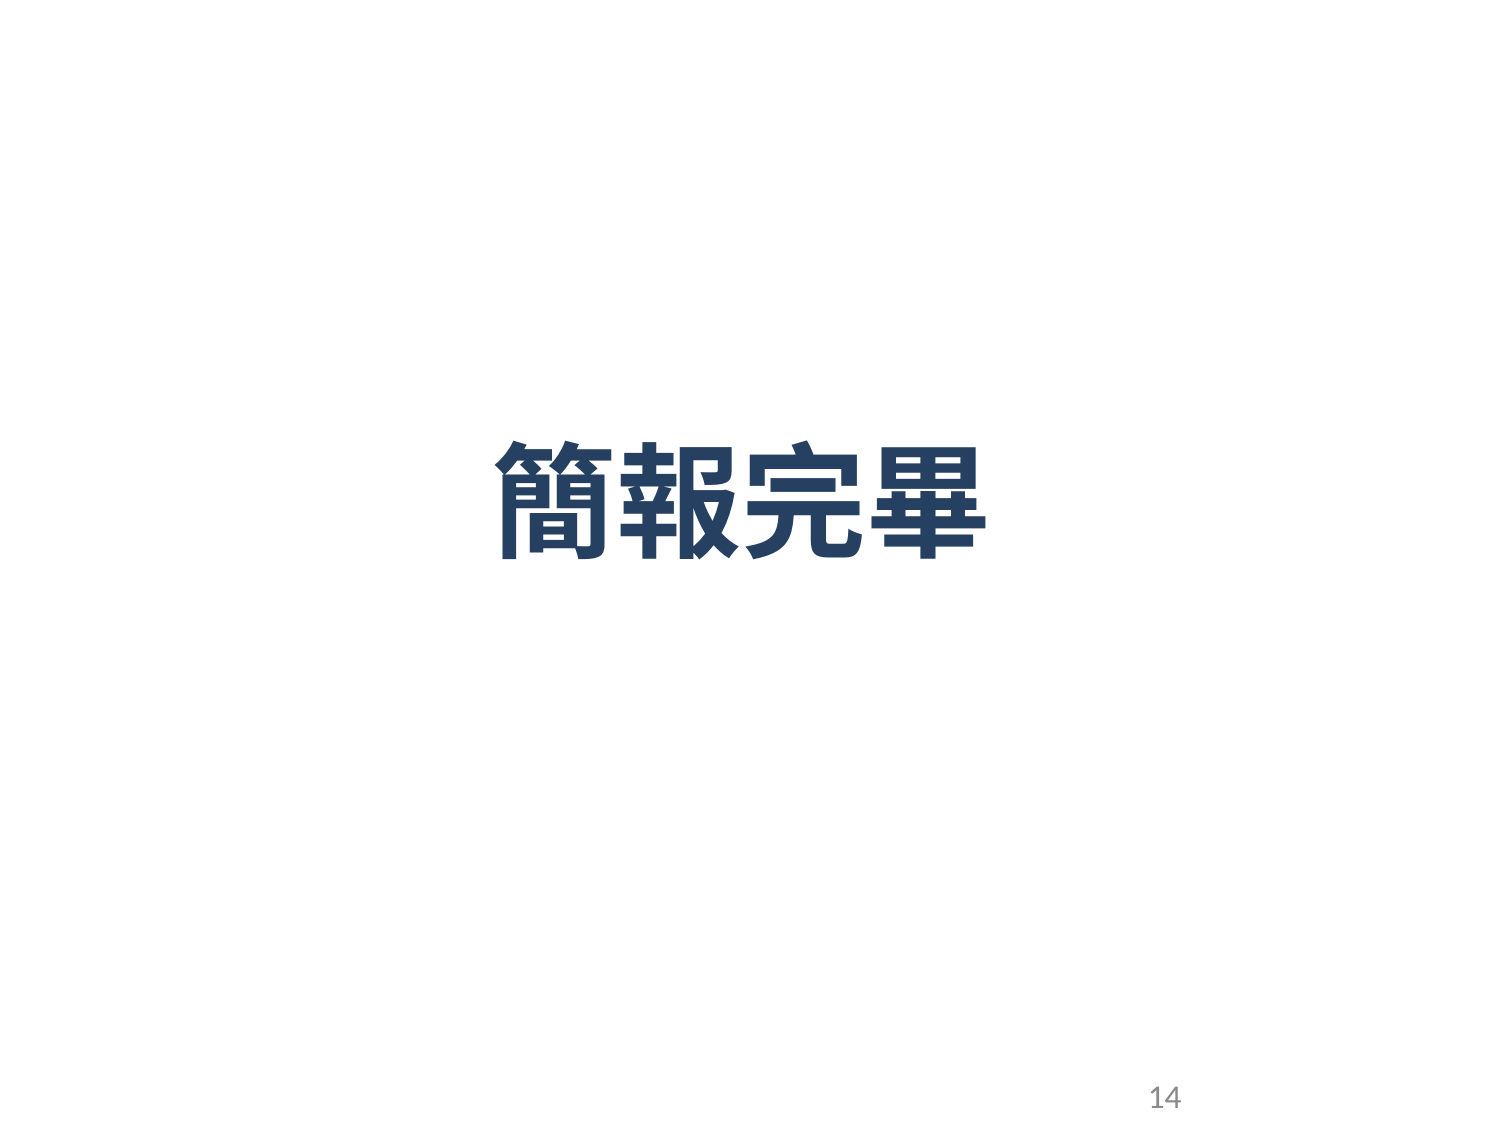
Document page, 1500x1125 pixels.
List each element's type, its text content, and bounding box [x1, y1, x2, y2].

text_box 14 [1132, 1065, 1483, 1125]
list 簡報完畢 [50, 433, 1433, 831]
